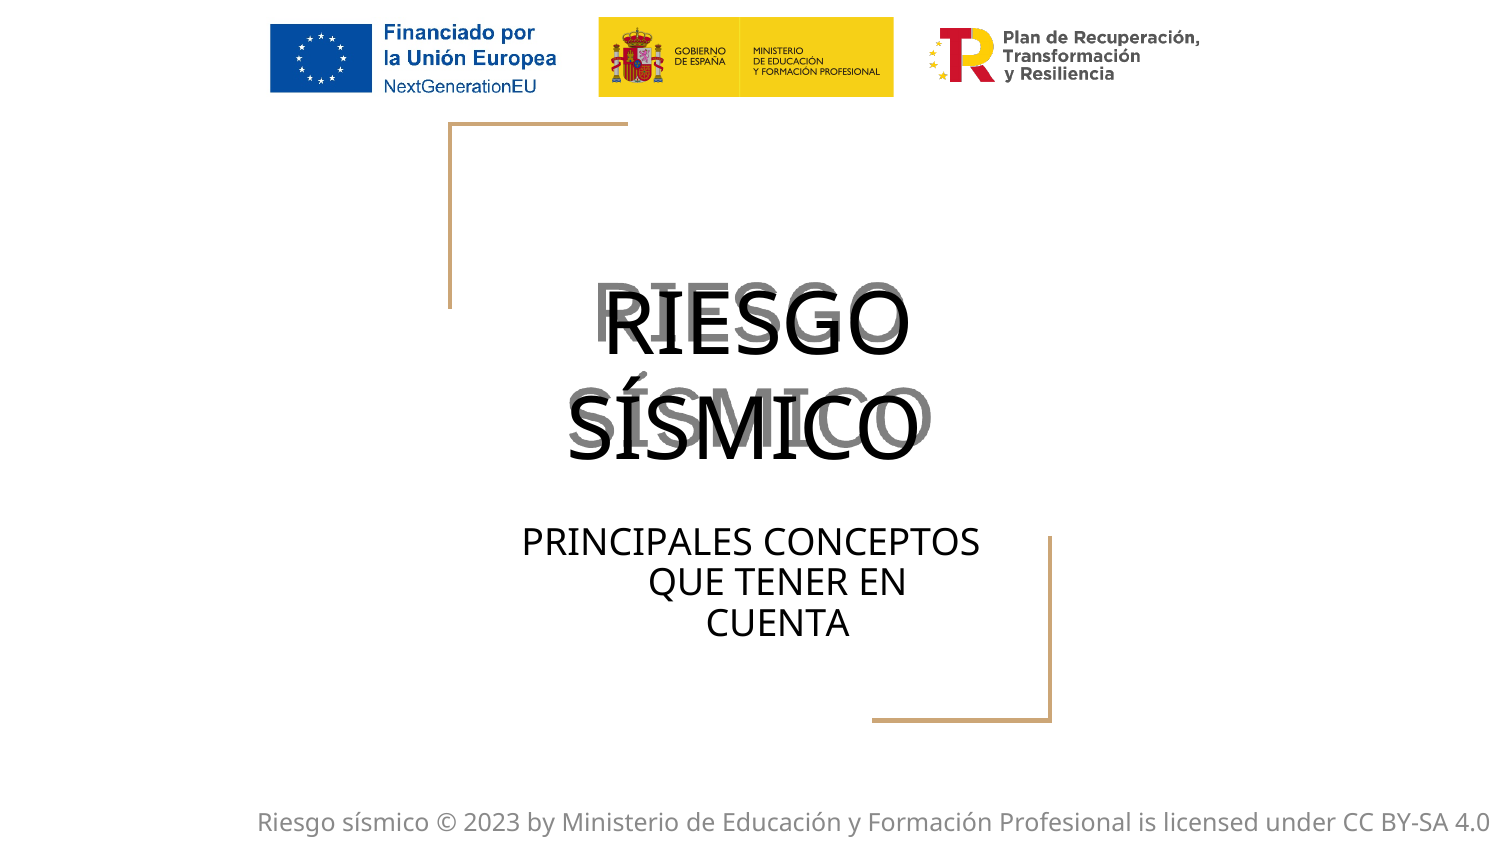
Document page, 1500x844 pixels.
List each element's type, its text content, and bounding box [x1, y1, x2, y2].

subtitle PRINCIPALES CONCEPTOS QUE TENER EN CUENTA [515, 515, 985, 604]
picture [266, 17, 1254, 150]
title RIESGO SÍSMICO [564, 265, 939, 480]
text_box Riesgo sísmico © 2023 by Ministerio de Educación y Formación Profesional is licensed under CC BY-SA 4.0 [249, 806, 1500, 844]
